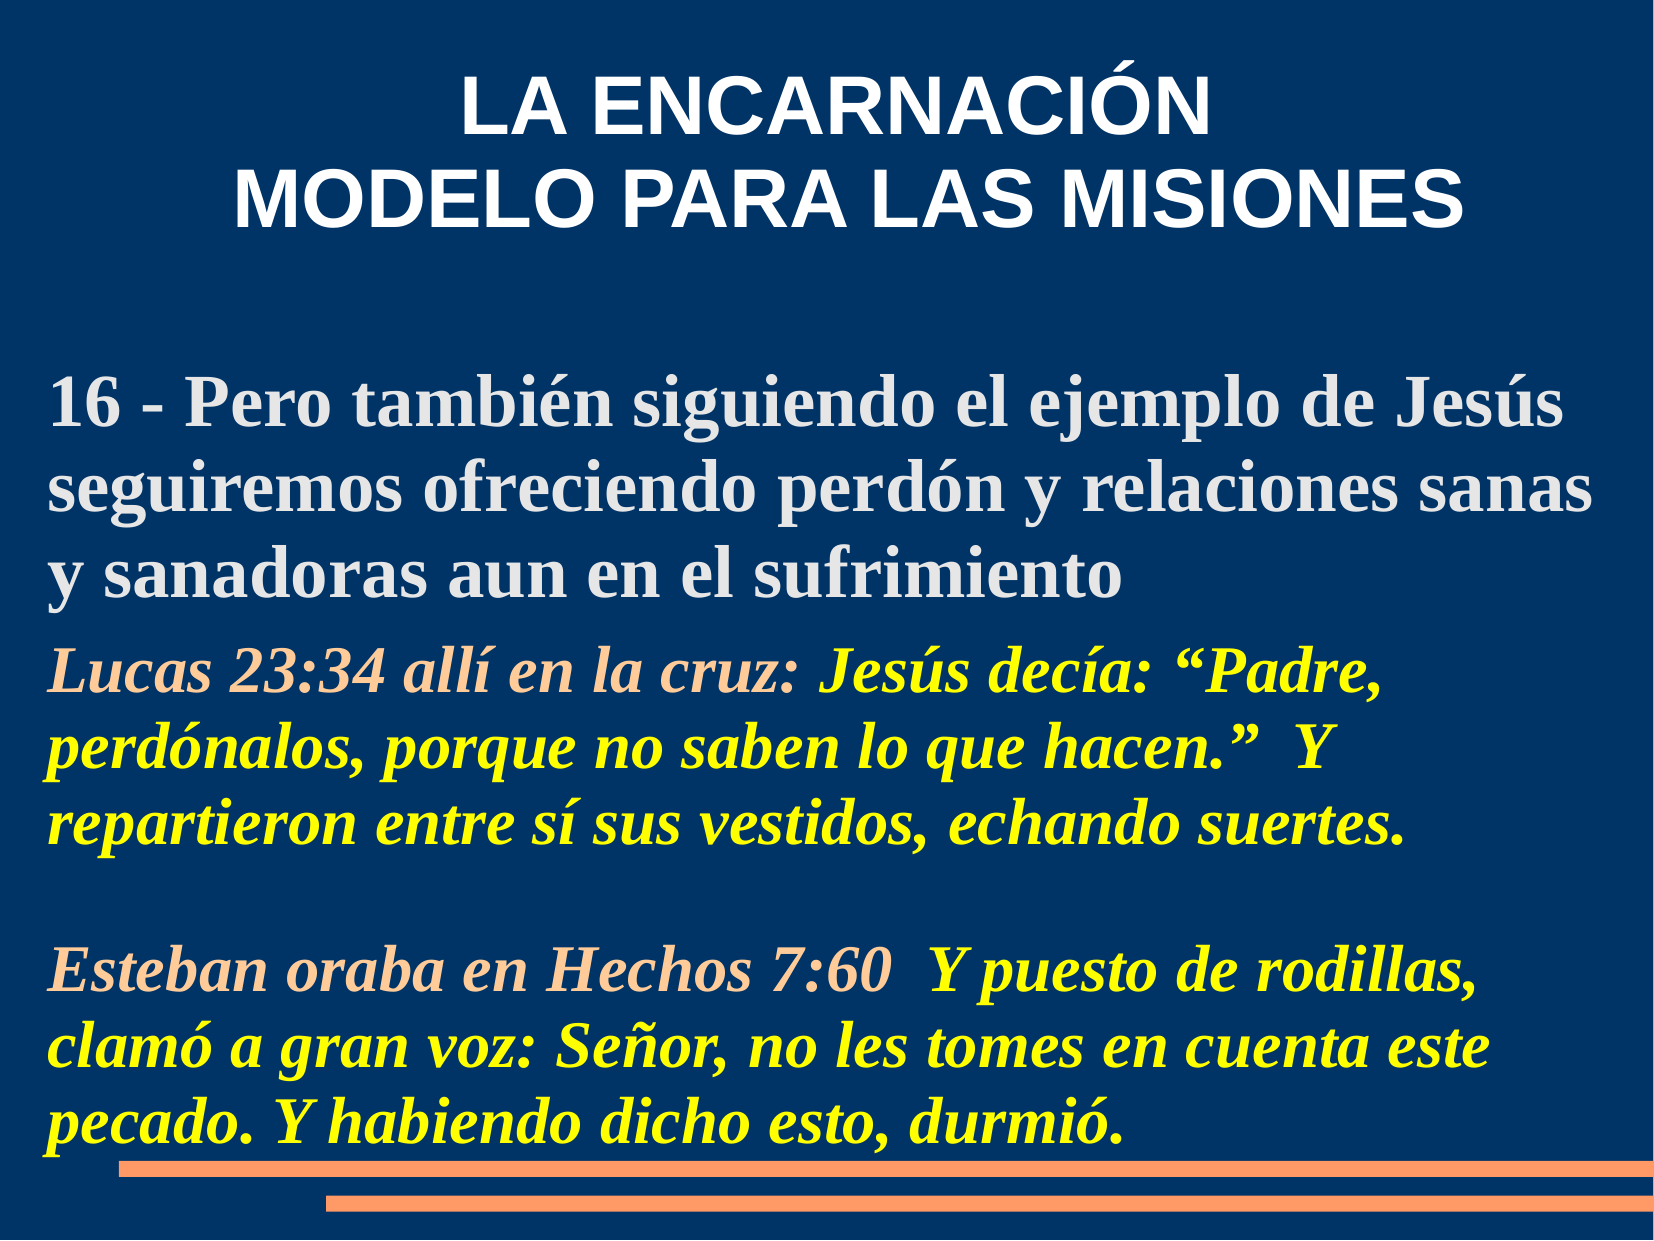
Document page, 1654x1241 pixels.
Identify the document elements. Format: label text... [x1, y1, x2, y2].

list 16 - Pero también siguiendo el ejemplo de Jesús seguiremos ofreciendo perdón y relaciones sanas y sanadoras aun en el sufrimiento Lucas 23:34 allí en la cruz: Jesús decía: “Padre, perdónalos, porque no saben lo que hacen.” Y repartieron entre sí sus vestidos, echando suertes. Esteban oraba en Hechos 7:60 Y puesto de rodillas, clamó a gran voz: Señor, no les tomes en cuenta este pecado. Y habiendo dicho esto, durmió. [47, 354, 1607, 1054]
title LA ENCARNACIÓN MODELO PARA LAS MISIONES [121, 46, 1534, 254]
